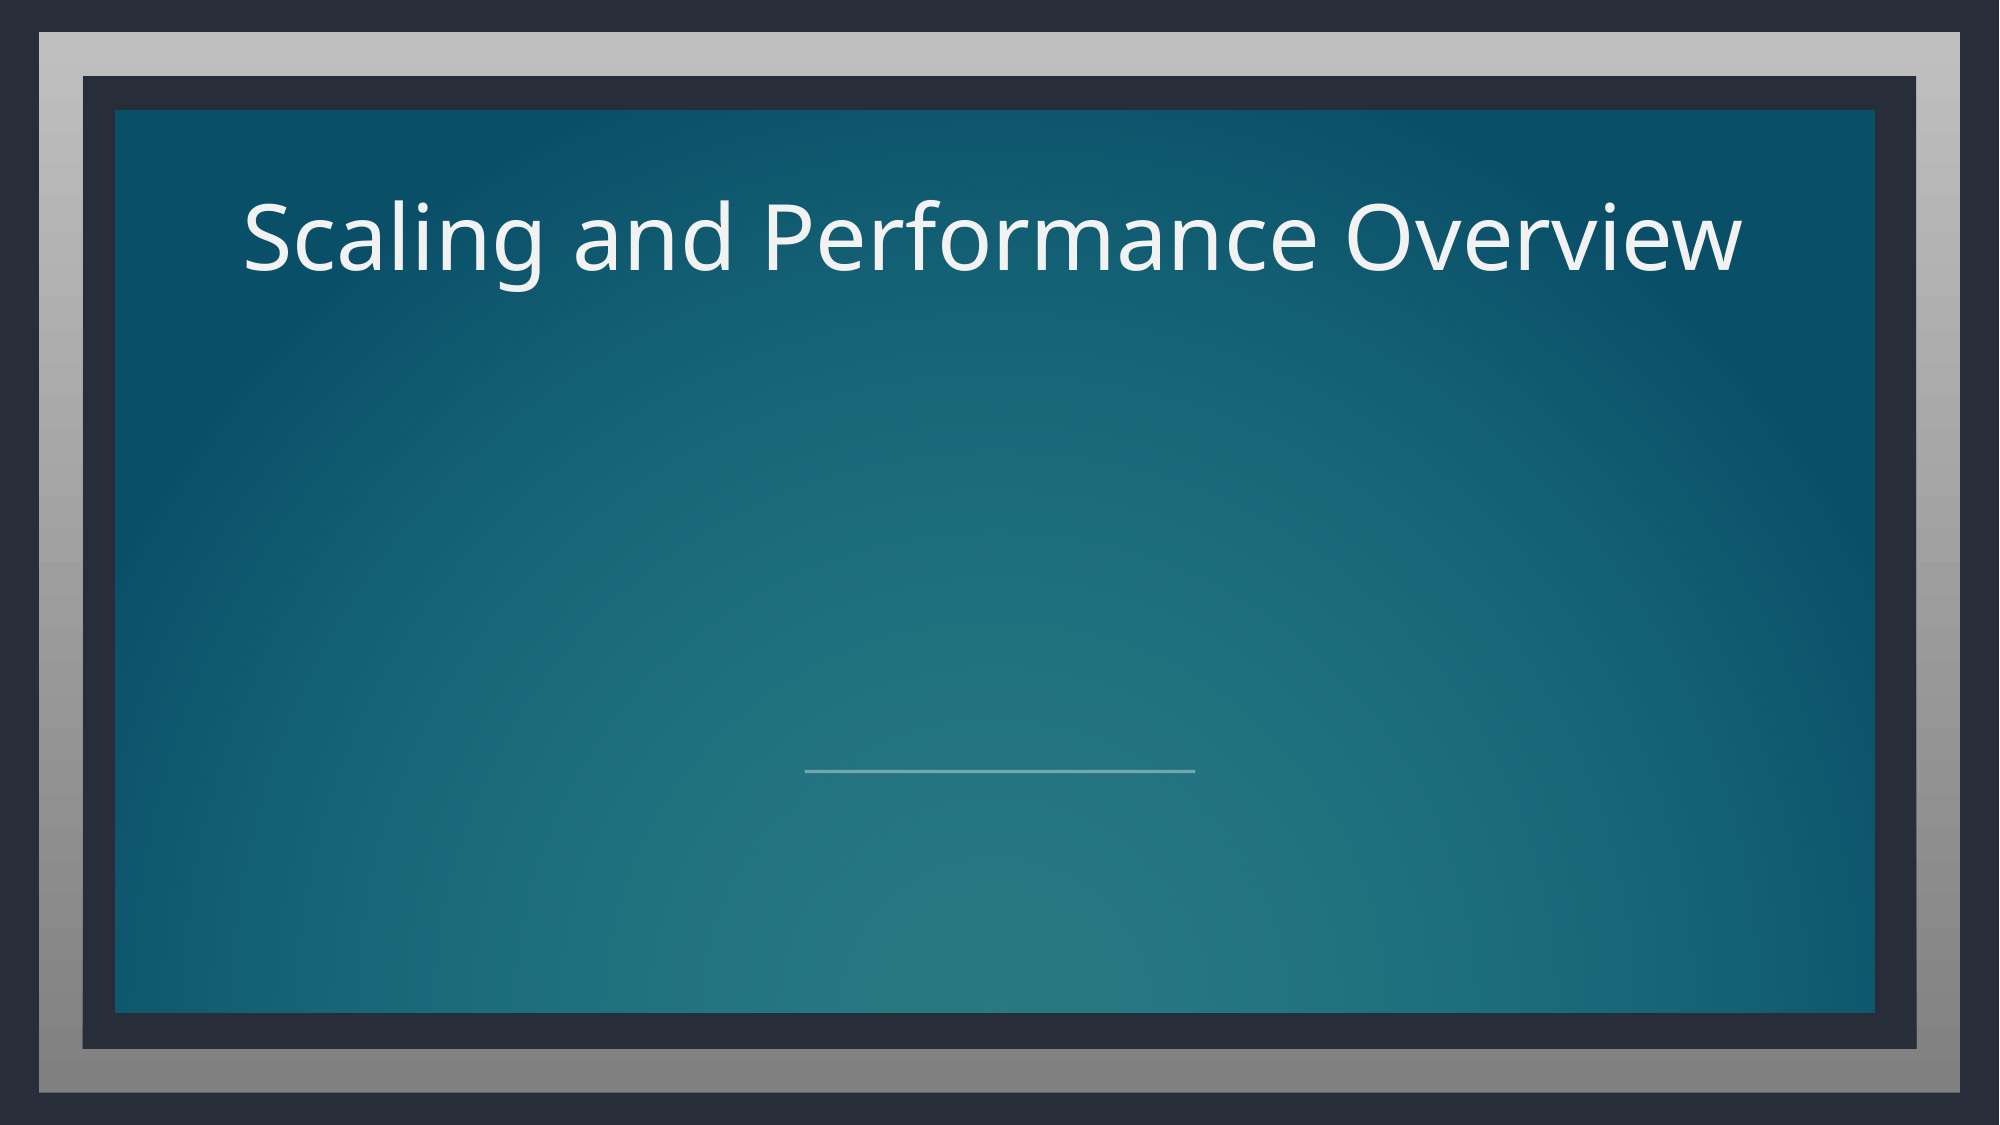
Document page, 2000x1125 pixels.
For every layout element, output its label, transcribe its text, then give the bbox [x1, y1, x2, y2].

text_box [38, 32, 1961, 1093]
text_box Setup R/W Federated Node [804, 769, 1196, 774]
text_box Scaling and Performance Overview [149, 171, 1838, 296]
